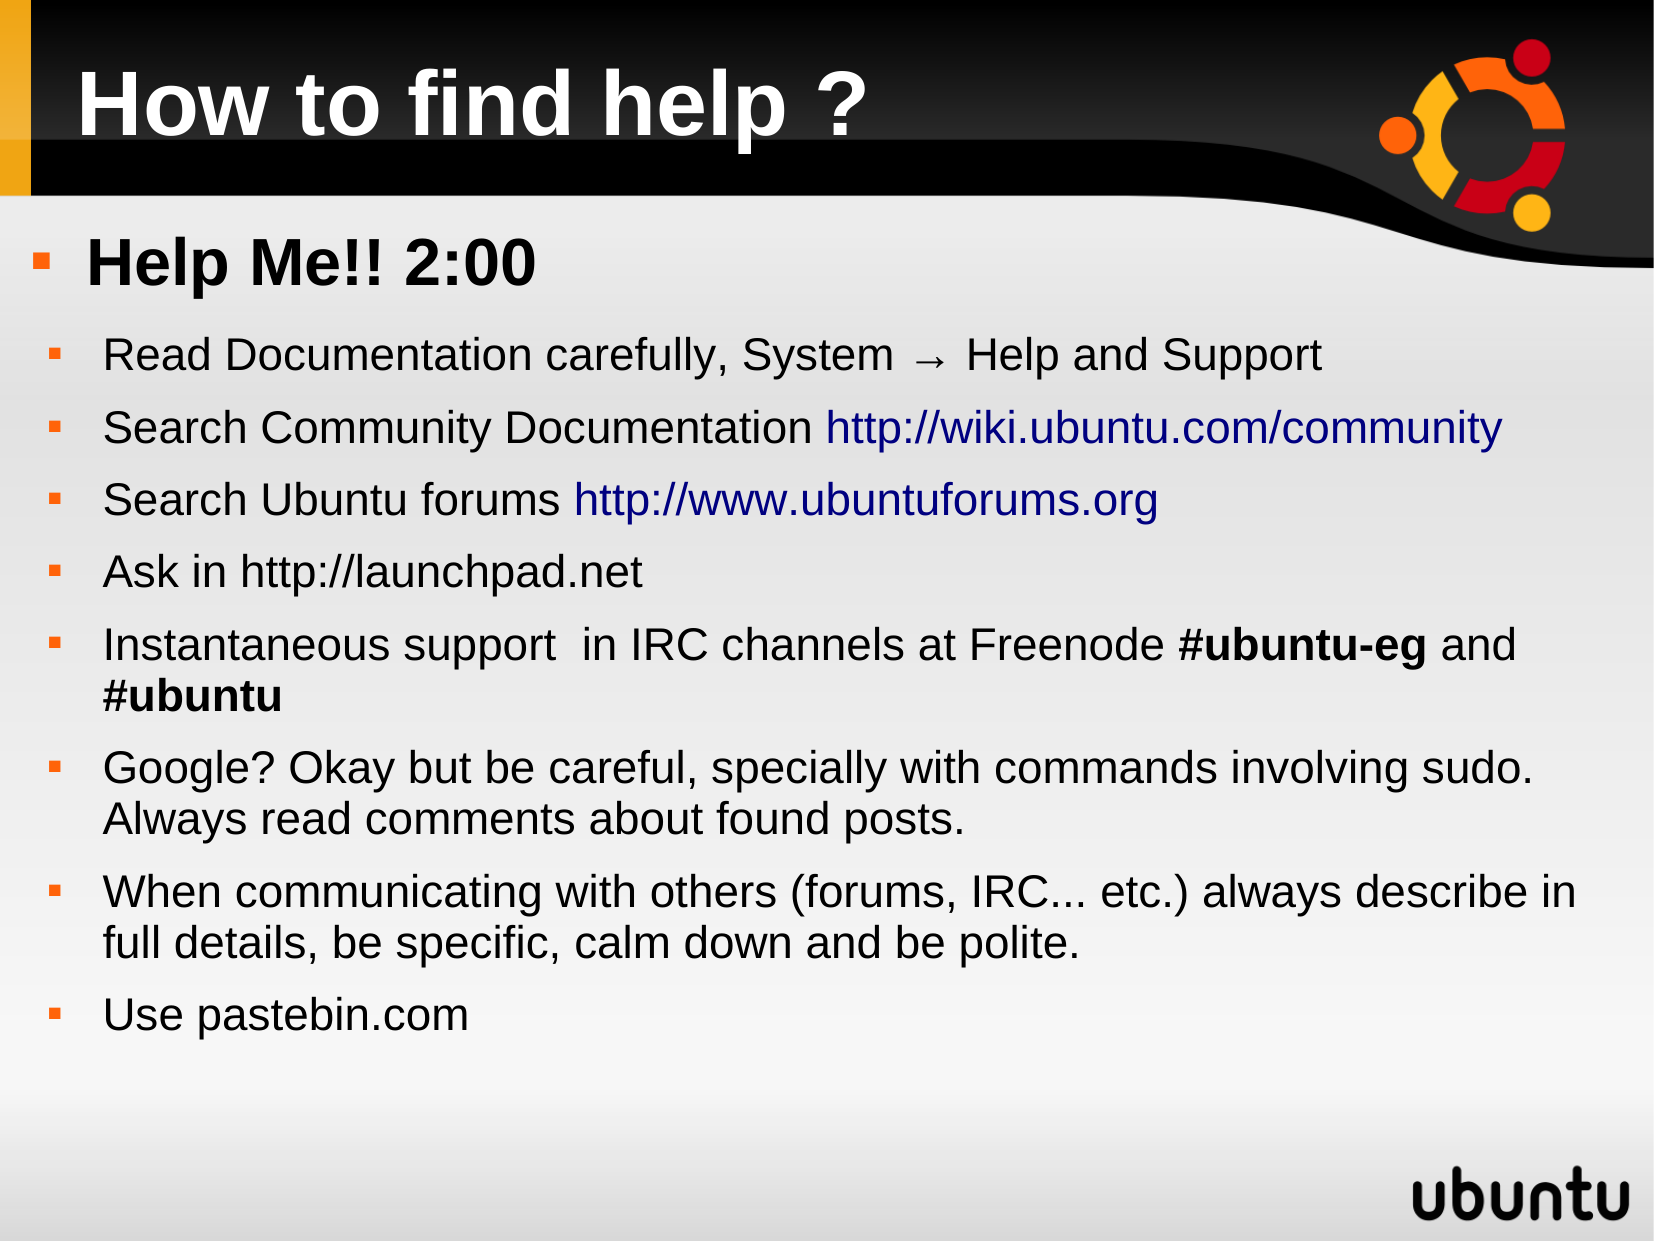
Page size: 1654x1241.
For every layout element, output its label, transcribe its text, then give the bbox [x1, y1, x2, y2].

list Help Me!! 2:00 Read Documentation carefully, System → Help and Support Search Community Documentation http://wiki.ubuntu.com/community Search Ubuntu forums http://www.ubuntuforums.org Ask in http://launchpad.net Instantaneous support in IRC channels at Freenode #ubuntu-eg and #ubuntu Google? Okay but be careful, specially with commands involving sudo. Always read comments about found posts. When communicating with others (forums, IRC... etc.) always describe in full details, be specific, calm down and be polite. Use pastebin.com [15, 225, 1613, 1044]
picture [0, 0, 1654, 1241]
title How to find help ? [76, 0, 1565, 208]
